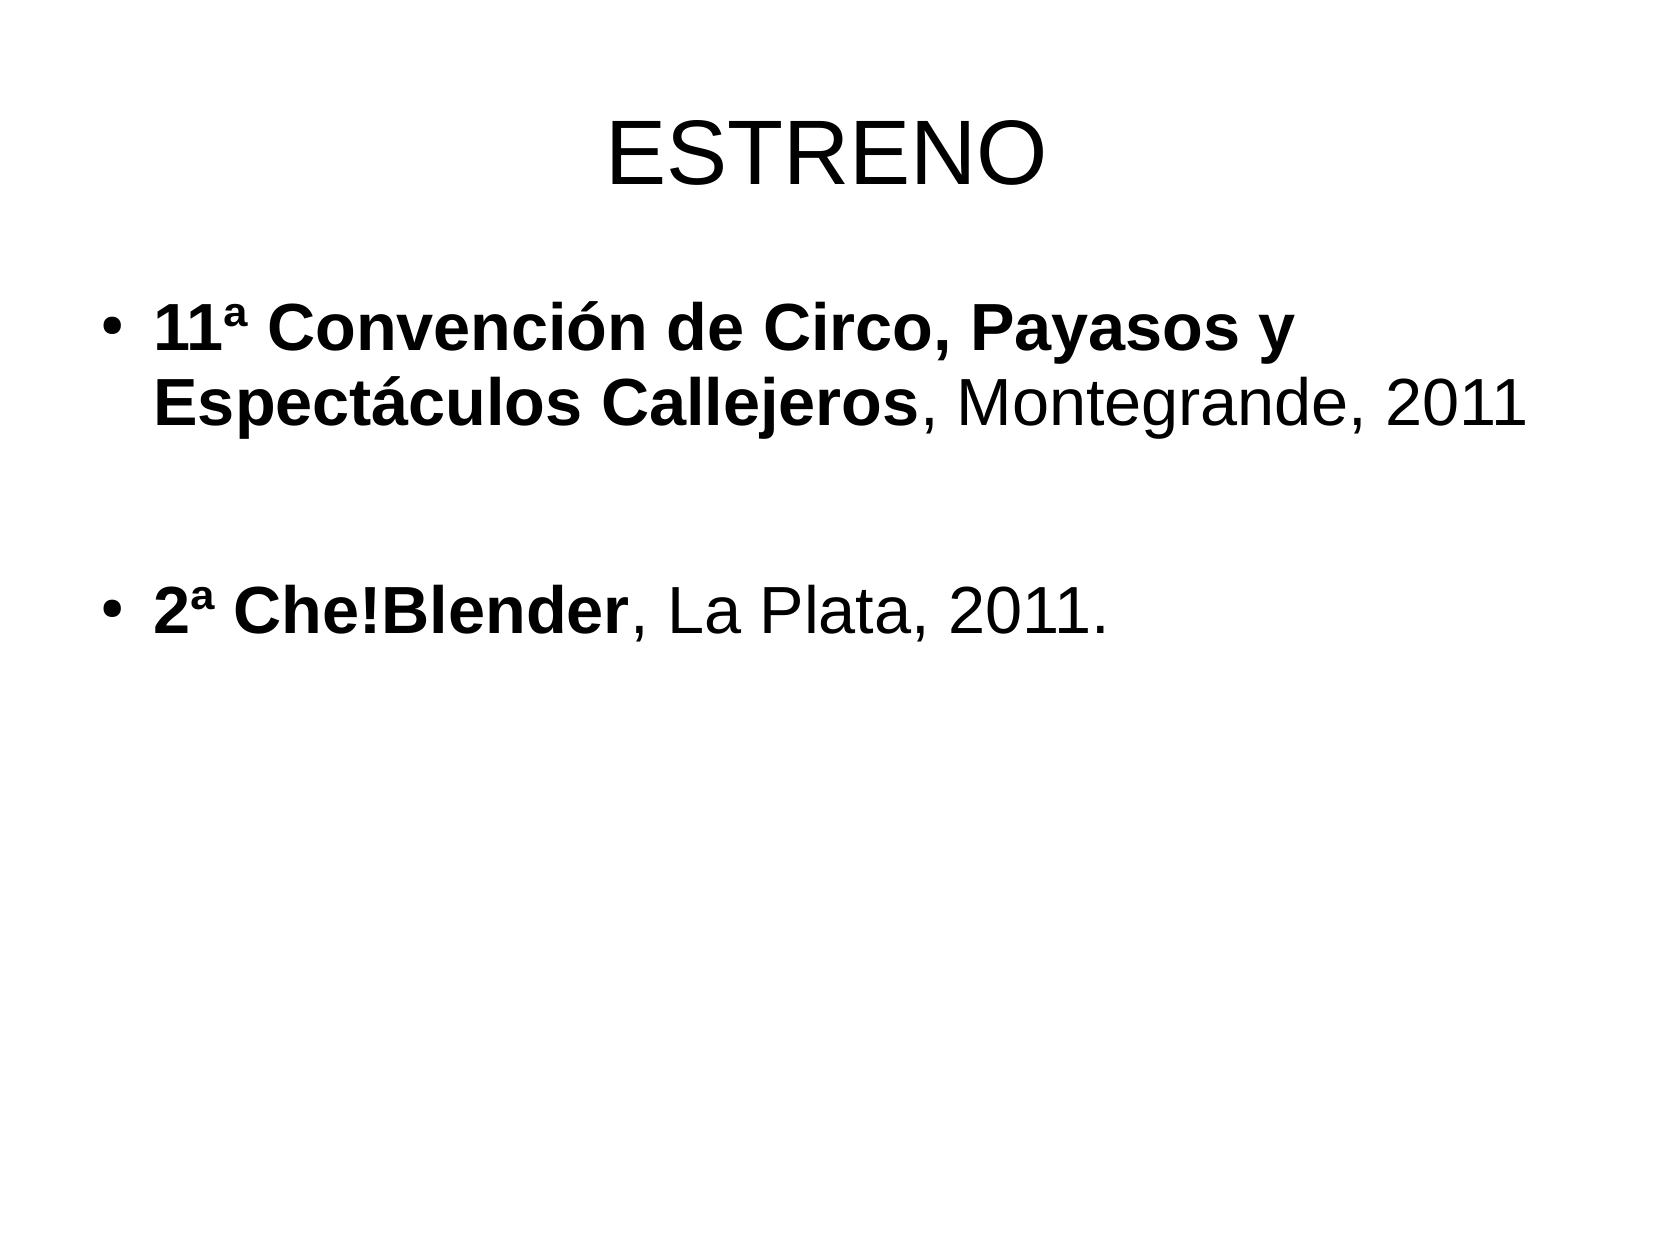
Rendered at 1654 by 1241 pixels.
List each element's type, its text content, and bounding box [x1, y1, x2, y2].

list 11ª Convención de Circo, Payasos y Espectáculos Callejeros, Montegrande, 2011 2ª Che!Blender, La Plata, 2011. [82, 290, 1571, 1010]
title ESTRENO [82, 49, 1571, 257]
